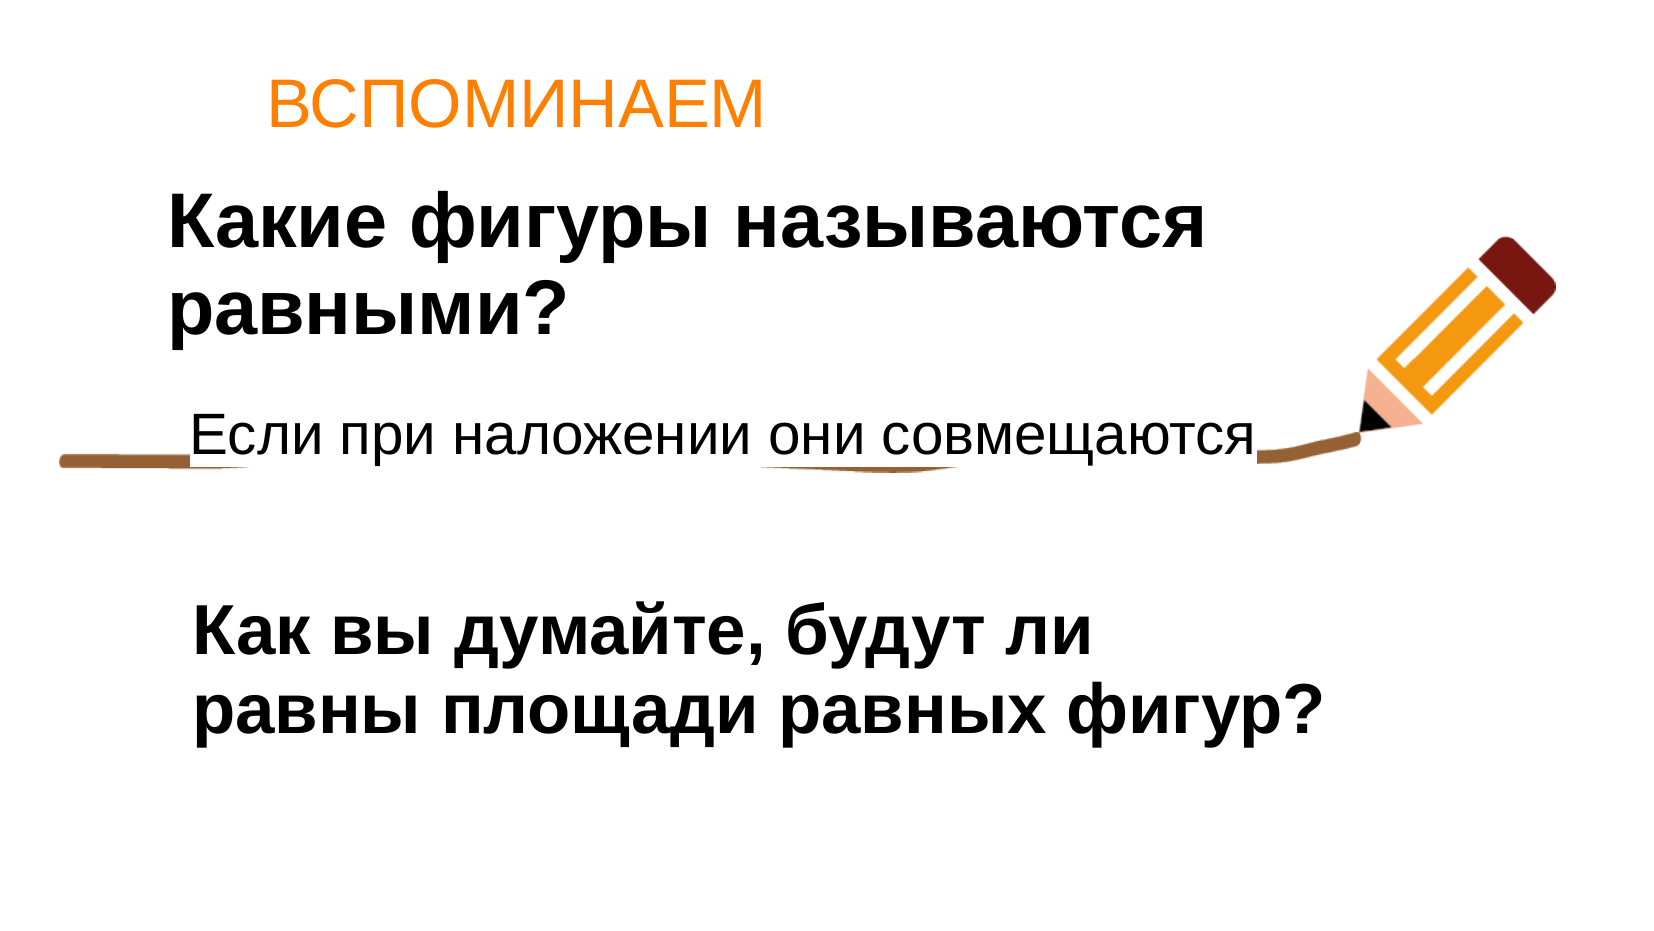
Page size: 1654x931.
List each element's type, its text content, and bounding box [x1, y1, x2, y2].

list Как вы думайте, будут ли равны площади равных фигур? [147, 590, 1329, 827]
title Если при наложении они совмещаются [177, 401, 1270, 532]
picture [59, 236, 1556, 473]
list Какие фигуры называются равными? [118, 177, 1211, 355]
title ВСПОМИНАЕМ [118, 59, 916, 148]
